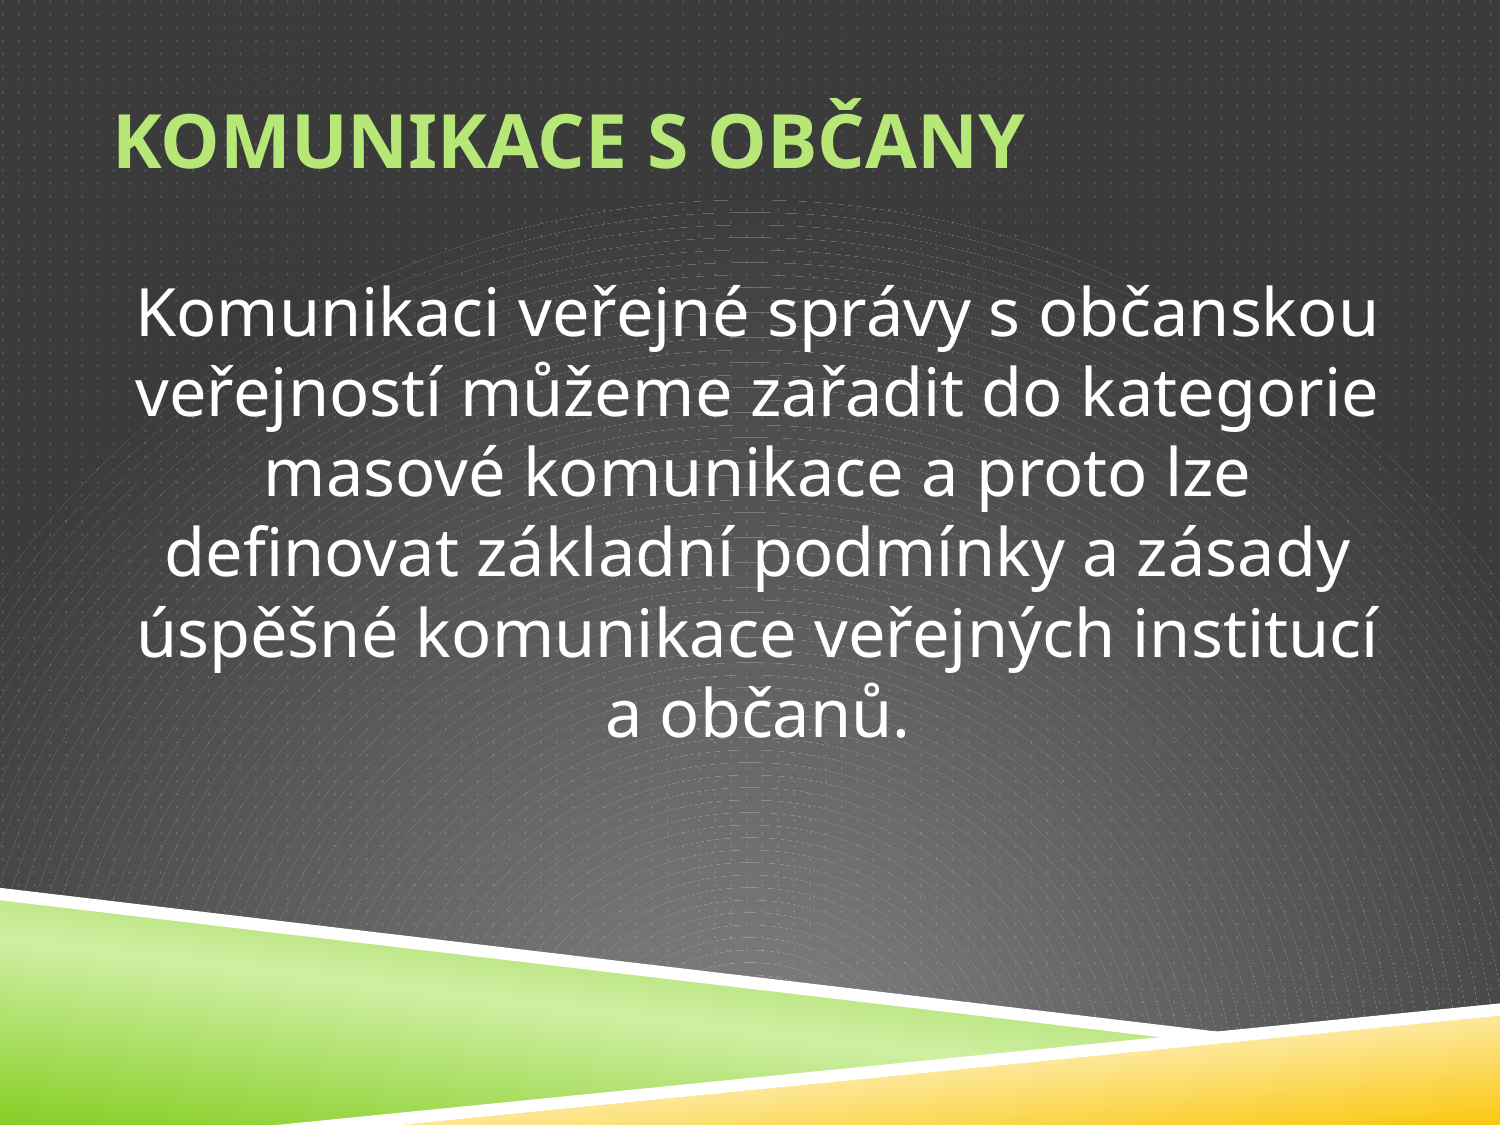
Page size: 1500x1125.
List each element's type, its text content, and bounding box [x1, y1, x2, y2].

title KOMUNIKACE S OBČANY [112, 45, 1388, 233]
list Komunikaci veřejné správy s občanskou veřejností můžeme zařadit do kategorie masové komunikace a proto lze definovat základní podmínky a zásady úspěšné komunikace veřejných institucí a občanů. [112, 262, 1388, 876]
